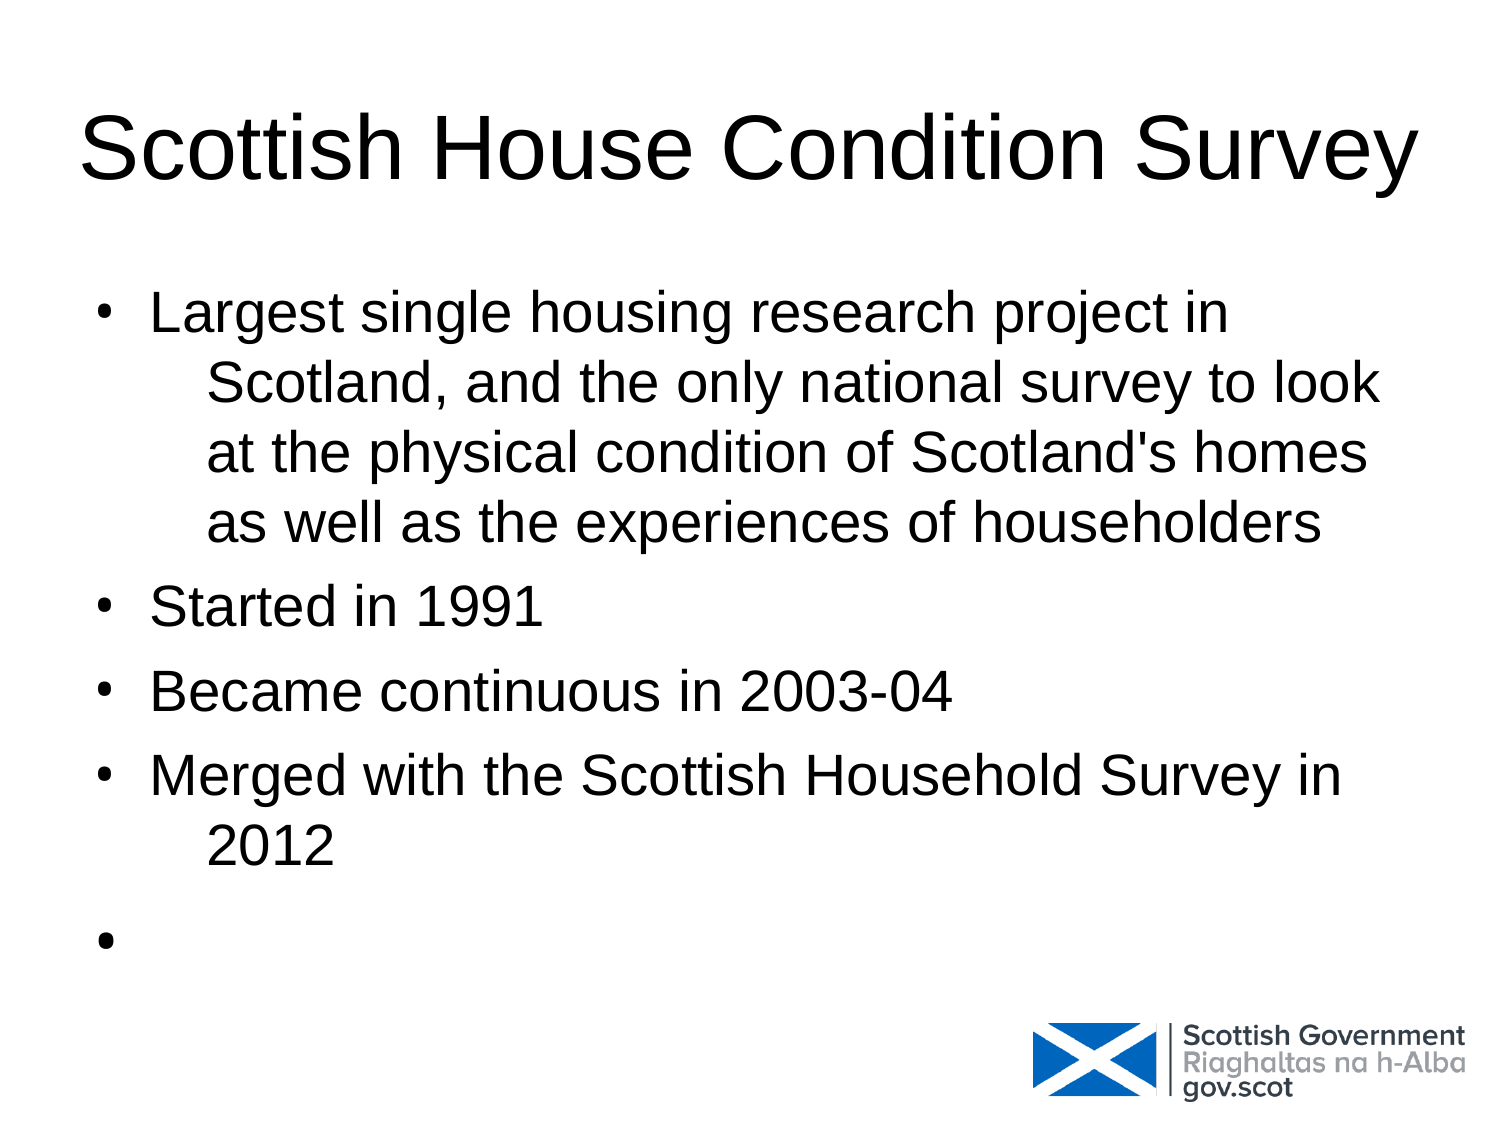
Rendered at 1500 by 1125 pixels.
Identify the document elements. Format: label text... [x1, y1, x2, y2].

list Largest single housing research project in Scotland, and the only national survey to look at the physical condition of Scotland's homes as well as the experiences of householders Started in 1991 Became continuous in 2003-04 Merged with the Scottish Household Survey in 2012 [78, 267, 1429, 906]
title Scottish House Condition Survey [58, 42, 1442, 244]
